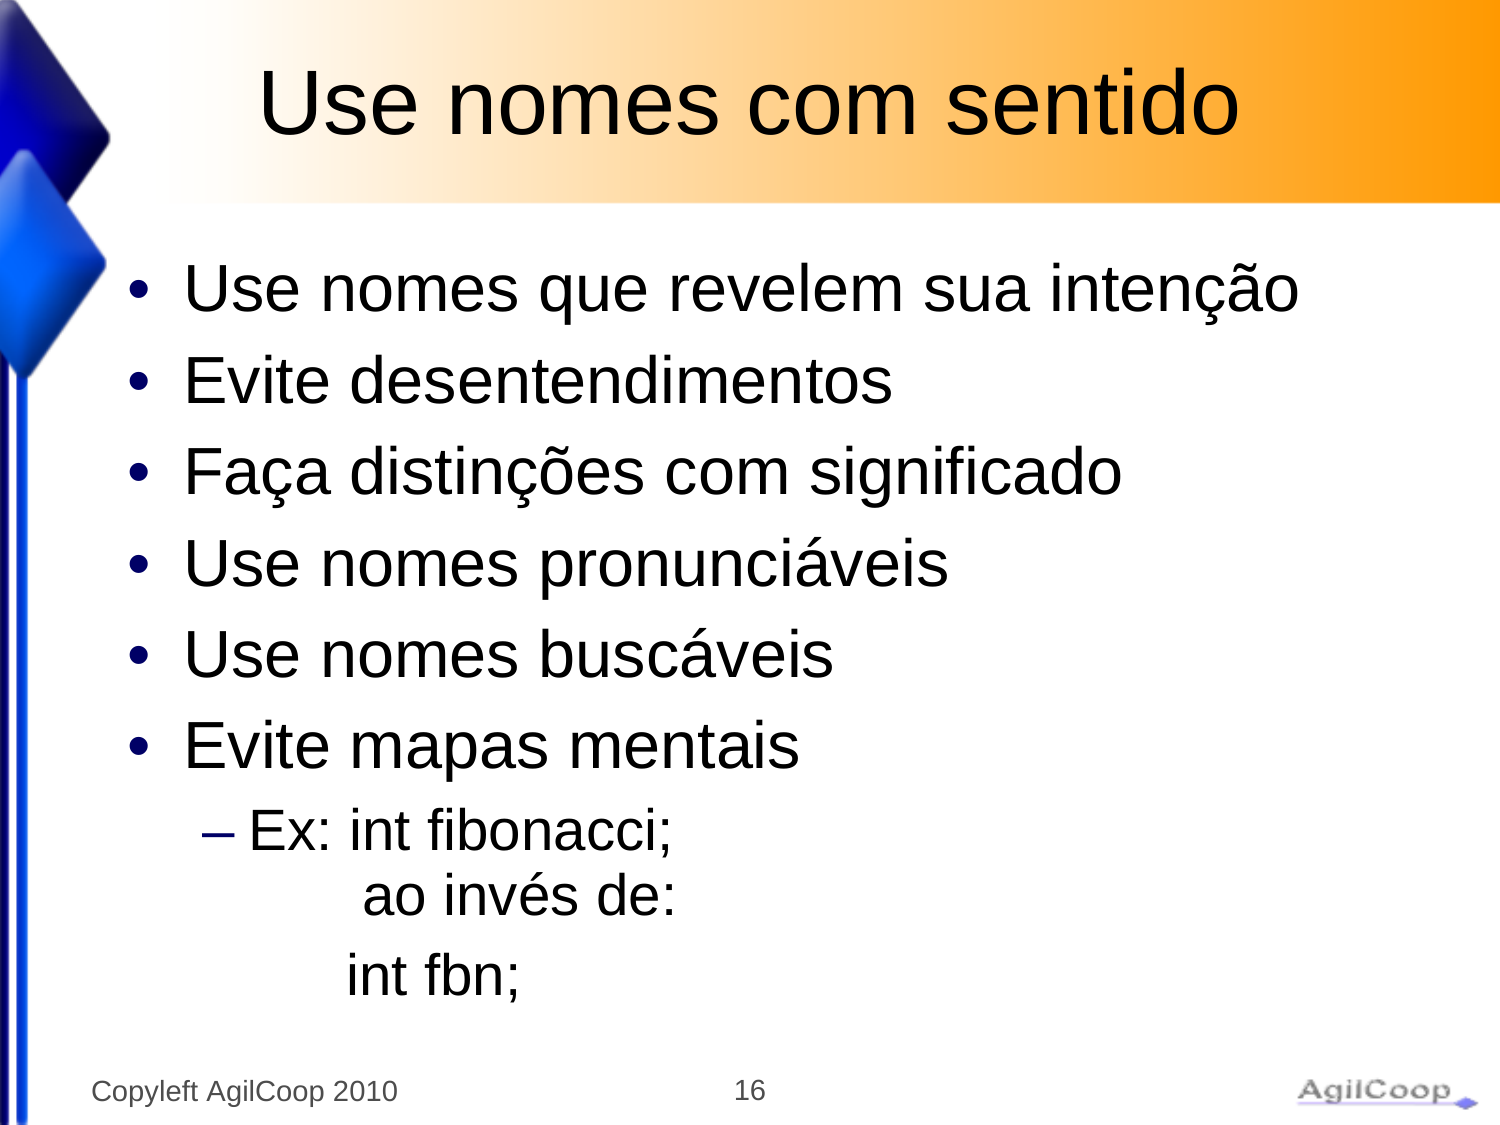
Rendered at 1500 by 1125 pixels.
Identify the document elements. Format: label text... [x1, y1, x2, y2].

list Use nomes que revelem sua intenção Evite desentendimentos Faça distinções com significado Use nomes pronunciáveis Use nomes buscáveis Evite mapas mentais Ex: int fibonacci; ao invés de: int fbn; [112, 243, 1426, 1033]
picture [0, 0, 1500, 1125]
title Use nomes com sentido [75, 8, 1426, 197]
